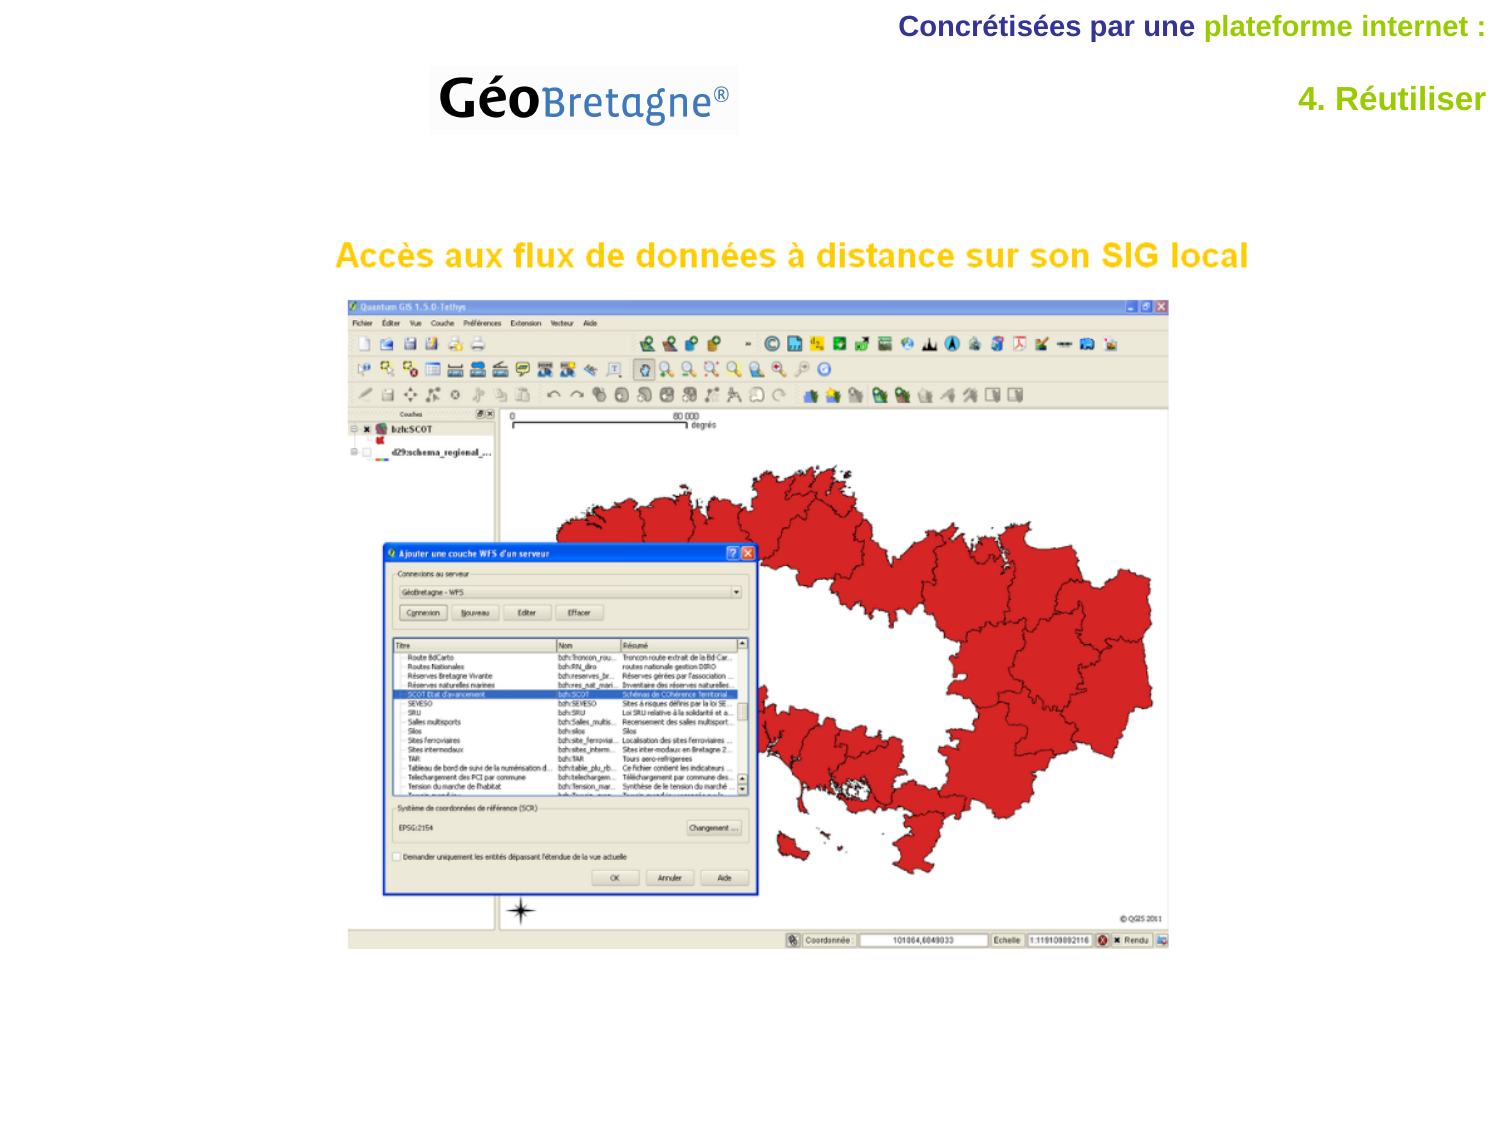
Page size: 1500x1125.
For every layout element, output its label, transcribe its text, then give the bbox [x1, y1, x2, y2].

text_box Concrétisées par une plateforme internet : 4. Réutiliser [883, 0, 1500, 126]
picture [0, 0, 1500, 1125]
